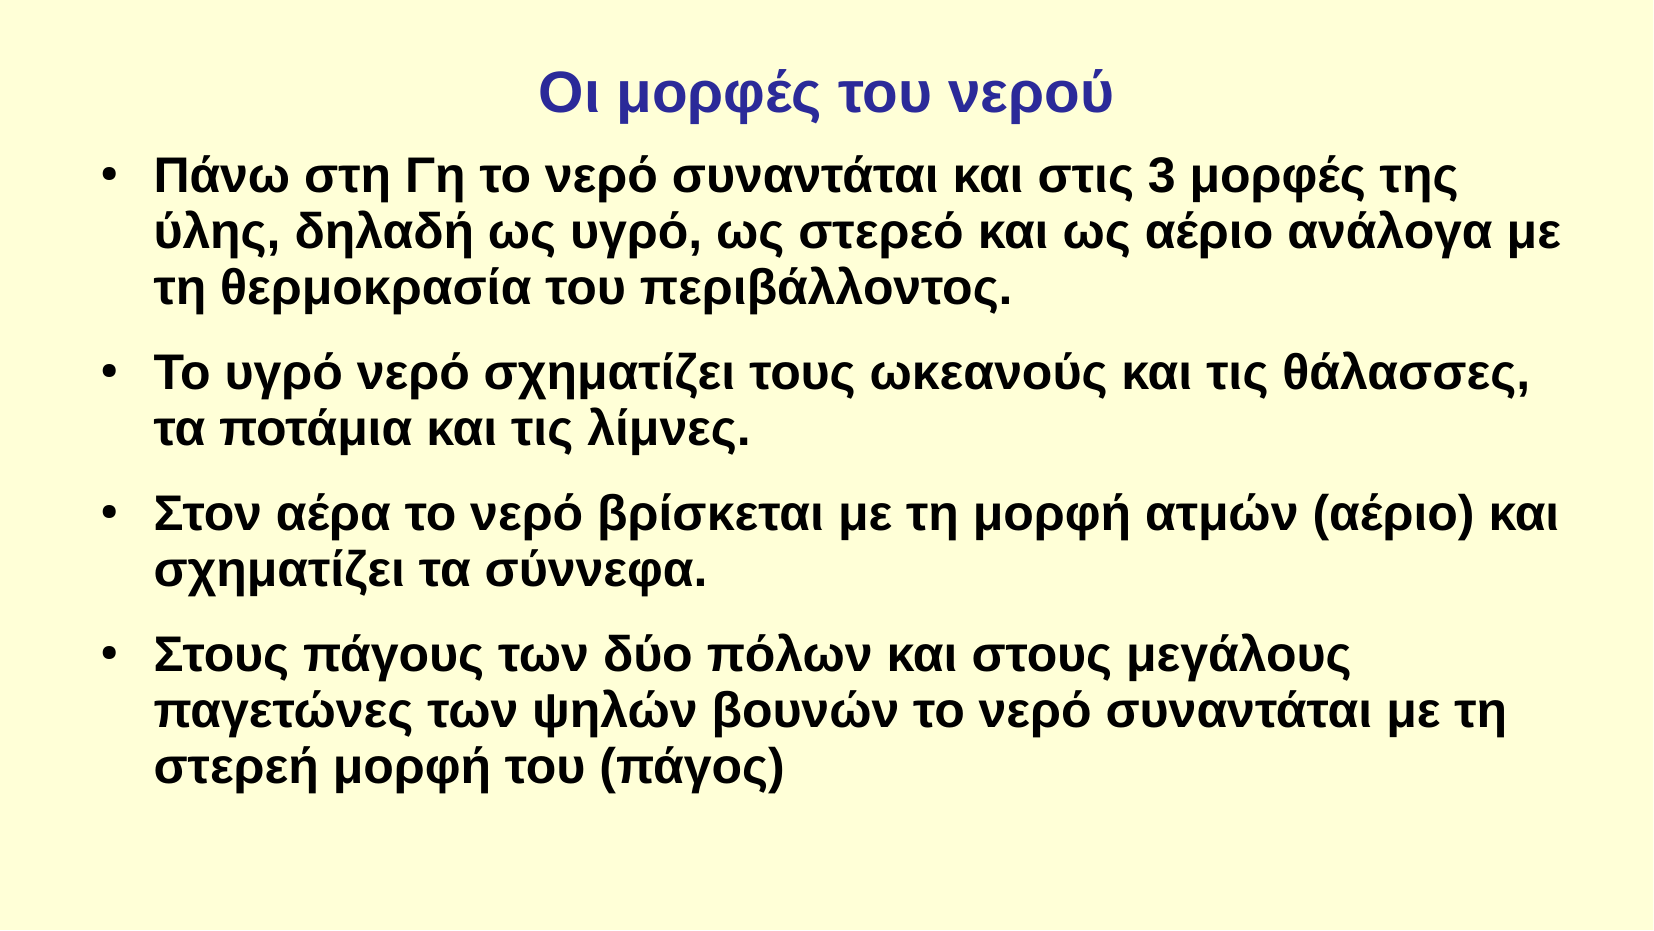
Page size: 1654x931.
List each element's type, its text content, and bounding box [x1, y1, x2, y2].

list Πάνω στη Γη το νερό συναντάται και στις 3 μορφές της ύλης, δηλαδή ως υγρό, ως στερεό και ως αέριο ανάλογα με τη θερμοκρασία του περιβάλλοντος. Το υγρό νερό σχηματίζει τους ωκεανούς και τις θάλασσες, τα ποτάμια και τις λίμνες. Στον αέρα το νερό βρίσκεται με τη μορφή ατμών (αέριο) και σχηματίζει τα σύννεφα. Στους πάγους των δύο πόλων και στους μεγάλους παγετώνες των ψηλών βουνών το νερό συναντάται με τη στερεή μορφή του (πάγος) [82, 147, 1571, 857]
title Οι μορφές του νερού [82, 37, 1571, 147]
